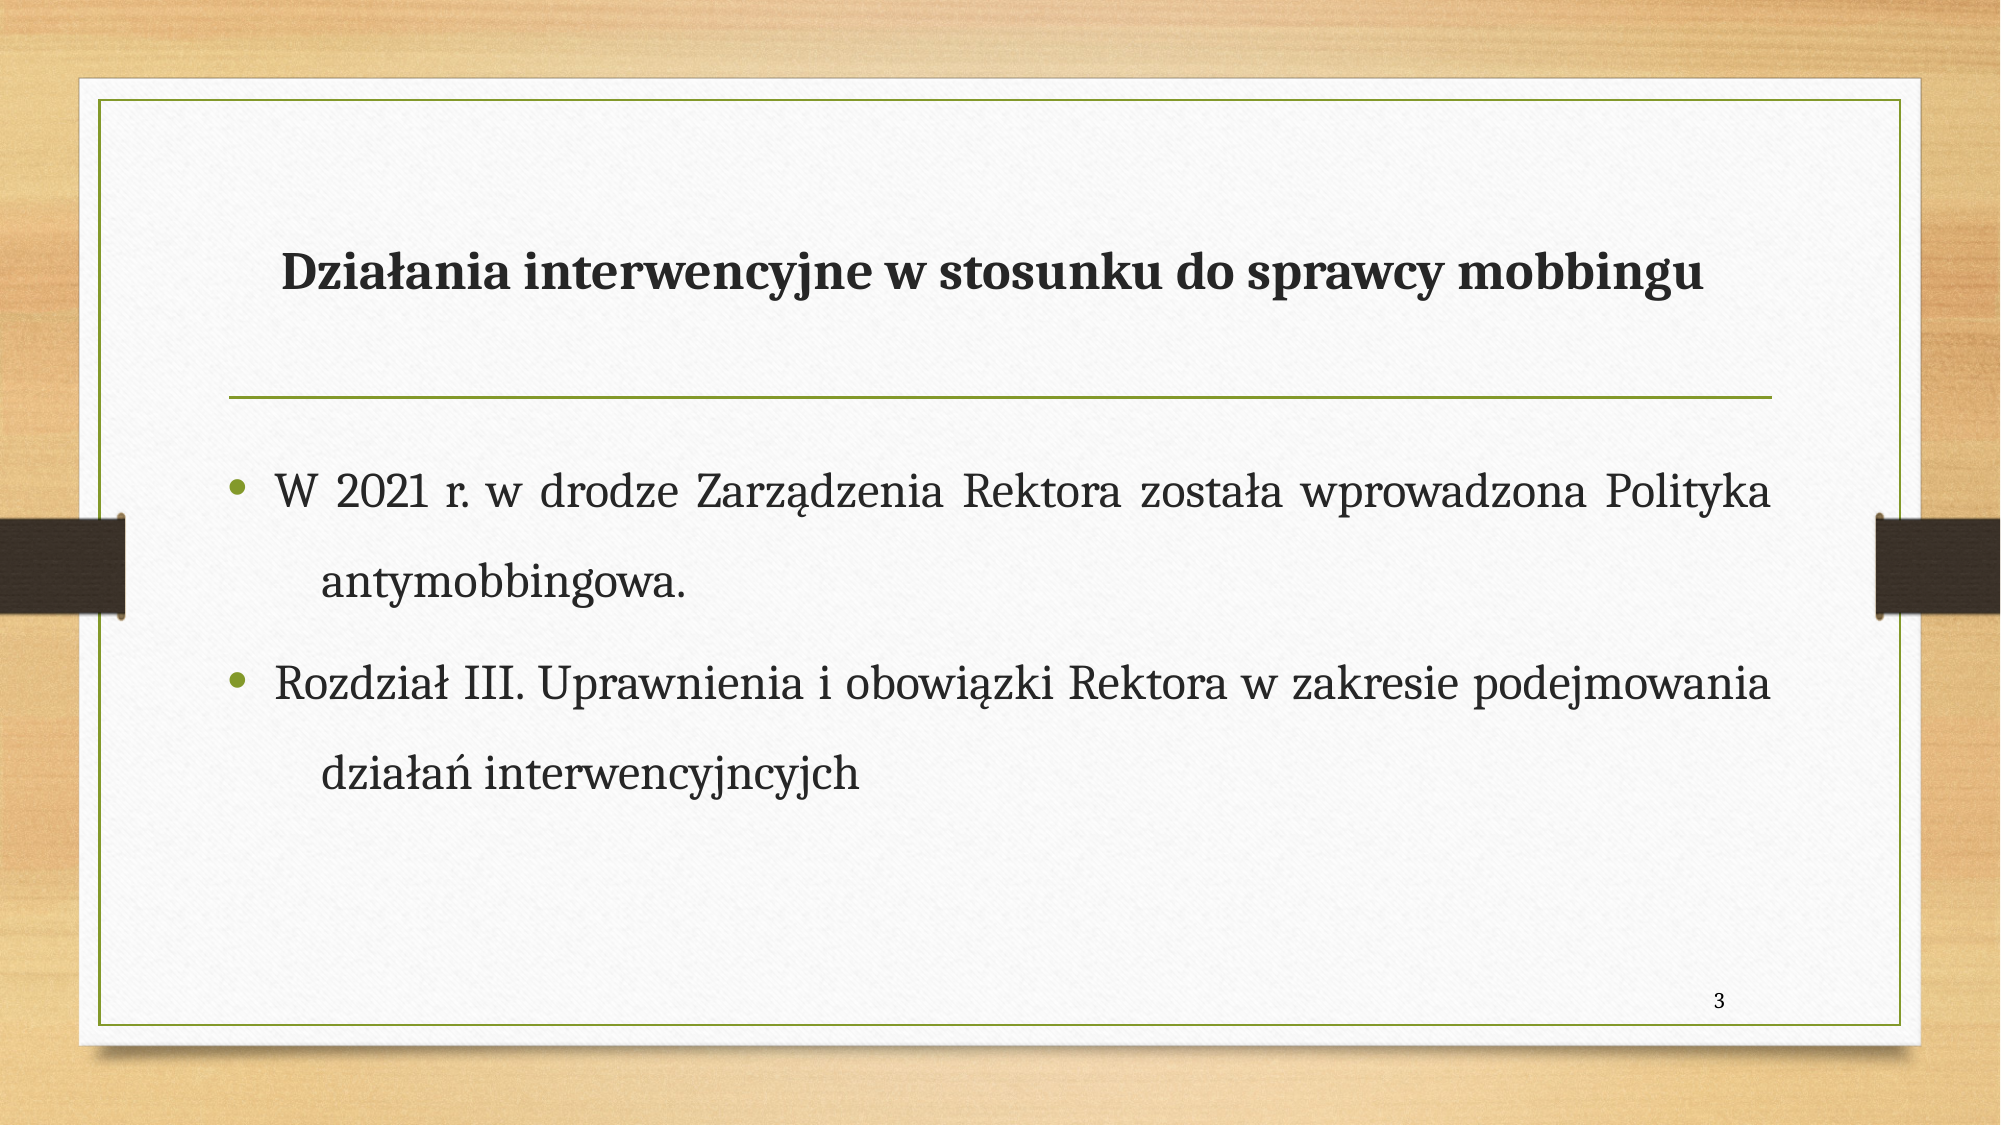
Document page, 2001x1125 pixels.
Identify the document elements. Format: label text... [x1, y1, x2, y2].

list W 2021 r. w drodze Zarządzenia Rektora została wprowadzona Polityka antymobbingowa. Rozdział III. Uprawnienia i obowiązki Rektora w zakresie podejmowania działań interwencyjncyjch [212, 419, 1788, 964]
title Działania interwencyjne w stosunku do sprawcy mobbingu [212, 161, 1788, 376]
text_box [1698, 979, 1788, 1026]
